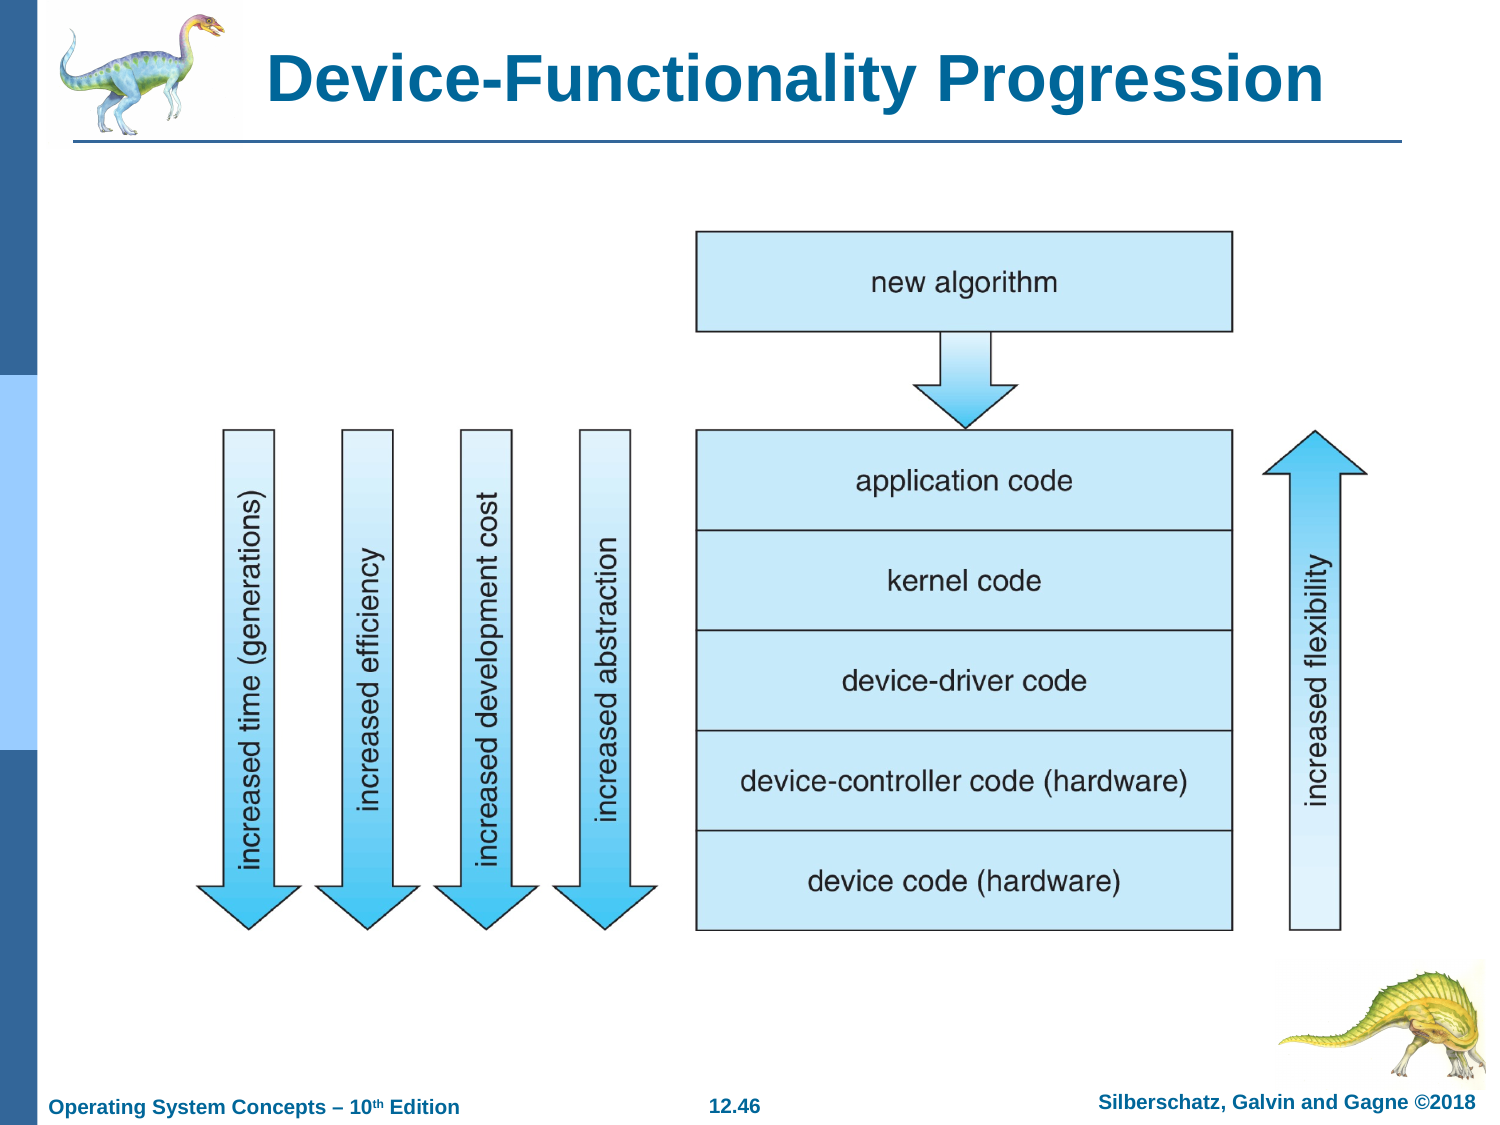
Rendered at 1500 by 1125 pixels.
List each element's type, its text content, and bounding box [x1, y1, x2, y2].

picture [1415, 1094, 1423, 1099]
picture [1275, 959, 1486, 1090]
picture [46, 0, 243, 149]
title Device-Functionality Progression [158, 27, 1434, 123]
picture [195, 230, 1368, 931]
